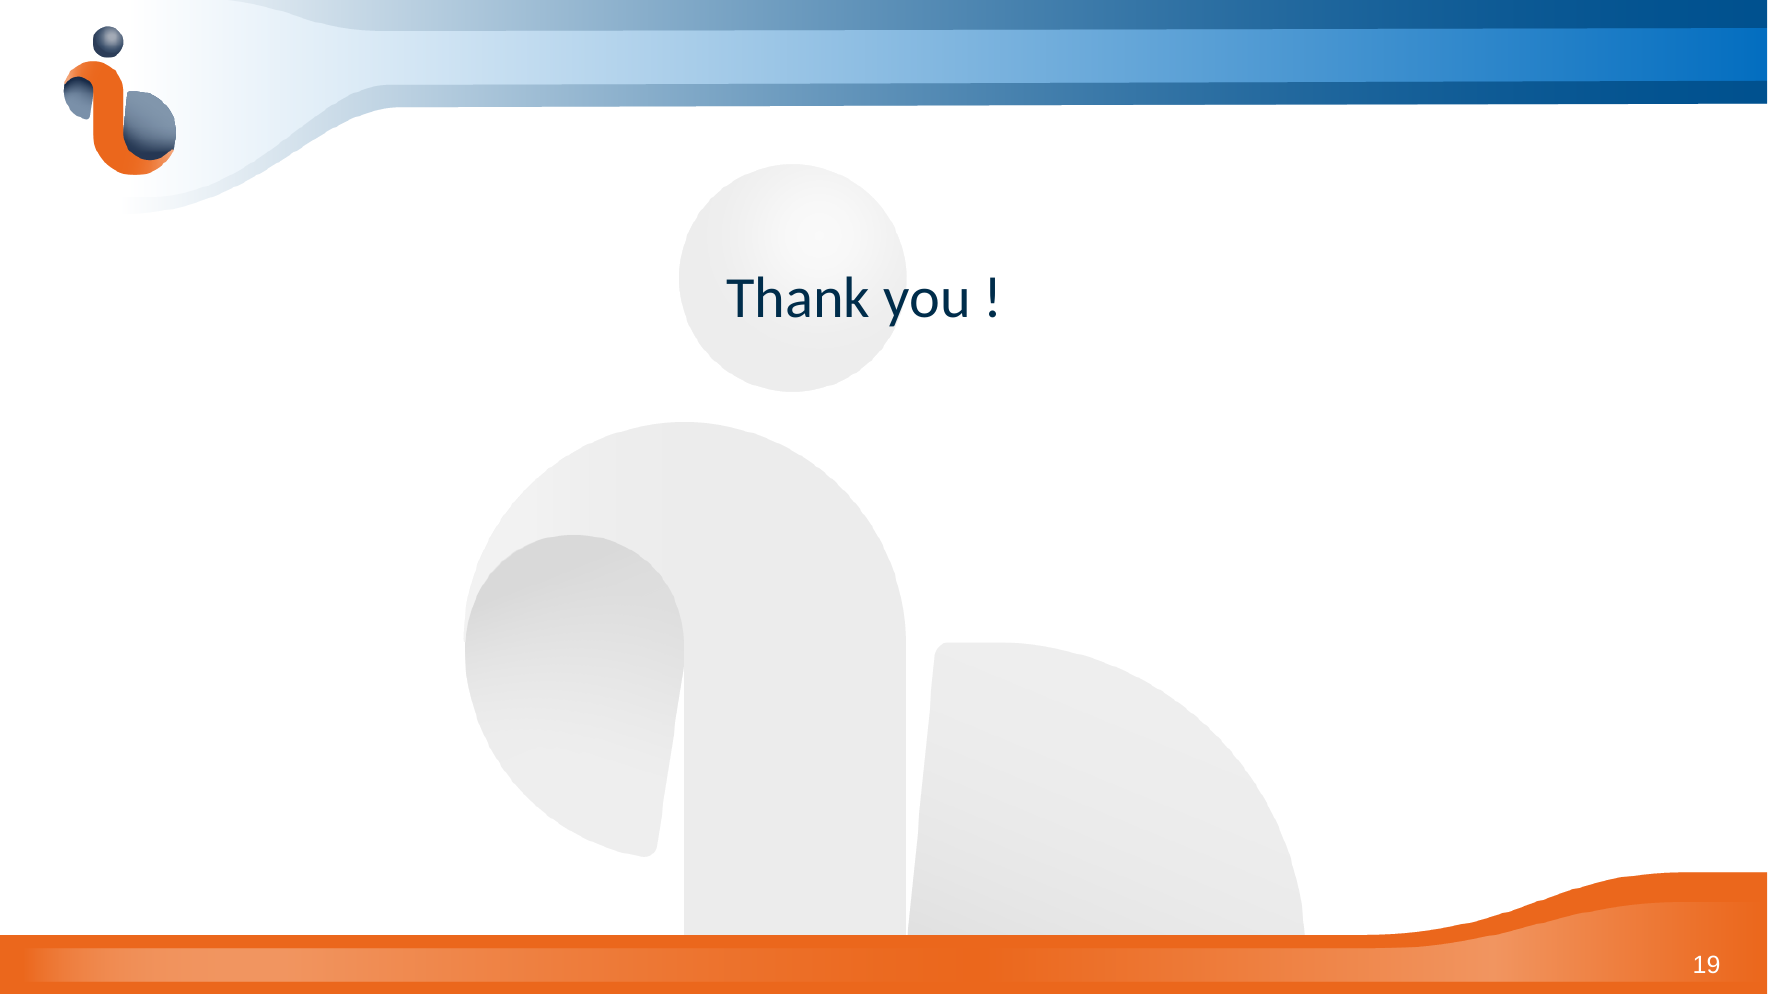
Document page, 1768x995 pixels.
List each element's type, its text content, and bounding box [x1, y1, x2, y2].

picture [0, 0, 1768, 994]
list Thank you ! [655, 267, 1061, 343]
